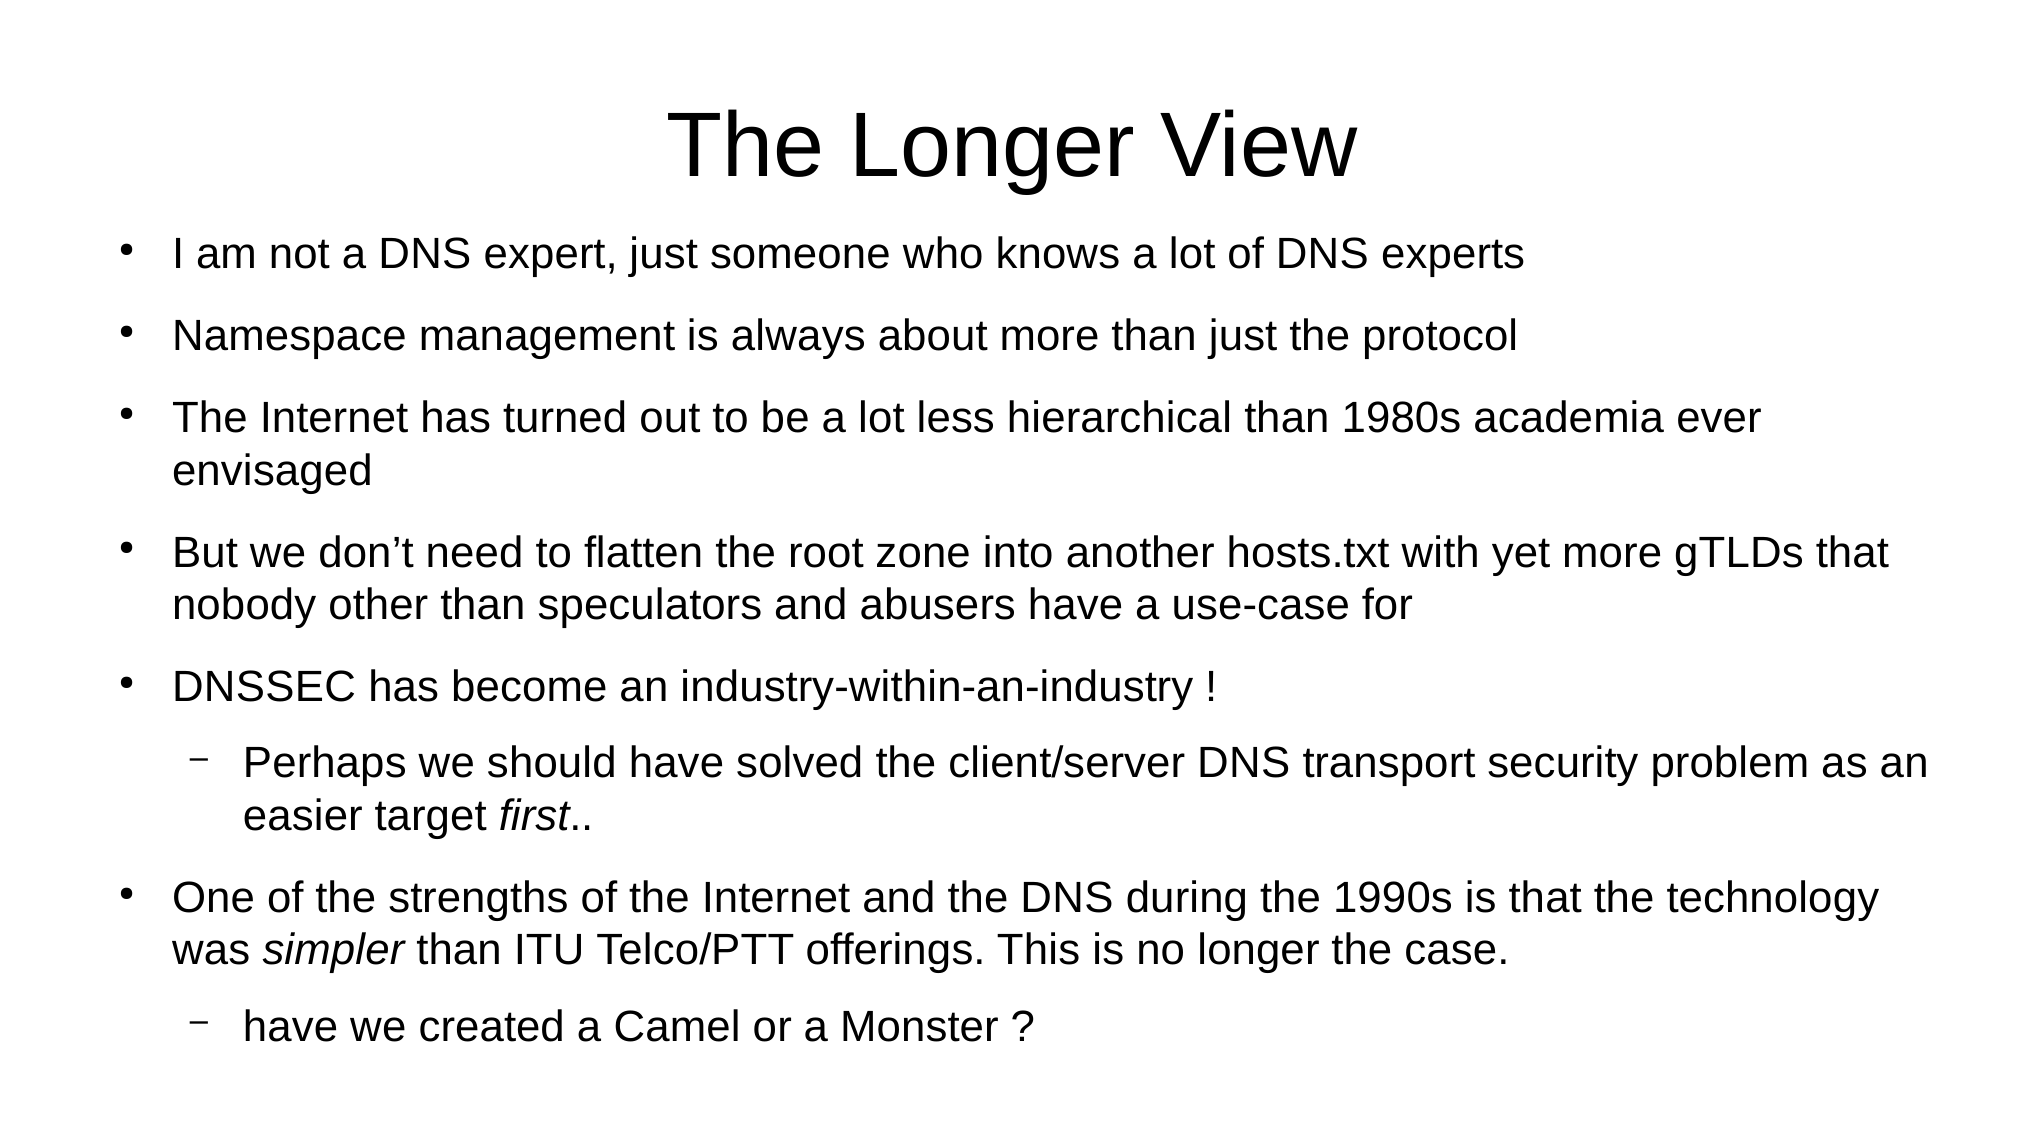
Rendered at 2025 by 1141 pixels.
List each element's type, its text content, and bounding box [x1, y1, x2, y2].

list I am not a DNS expert, just someone who knows a lot of DNS experts Namespace management is always about more than just the protocol The Internet has turned out to be a lot less hierarchical than 1980s academia ever envisaged But we don’t need to flatten the root zone into another hosts.txt with yet more gTLDs that nobody other than speculators and abusers have a use-case for DNSSEC has become an industry-within-an-industry ! Perhaps we should have solved the client/server DNS transport security problem as an easier target first.. One of the strengths of the Internet and the DNS during the 1990s is that the technology was simpler than ITU Telco/PTT offerings. This is no longer the case. have we created a Camel or a Monster ? [101, 224, 1950, 1007]
title The Longer View [101, 45, 1924, 224]
